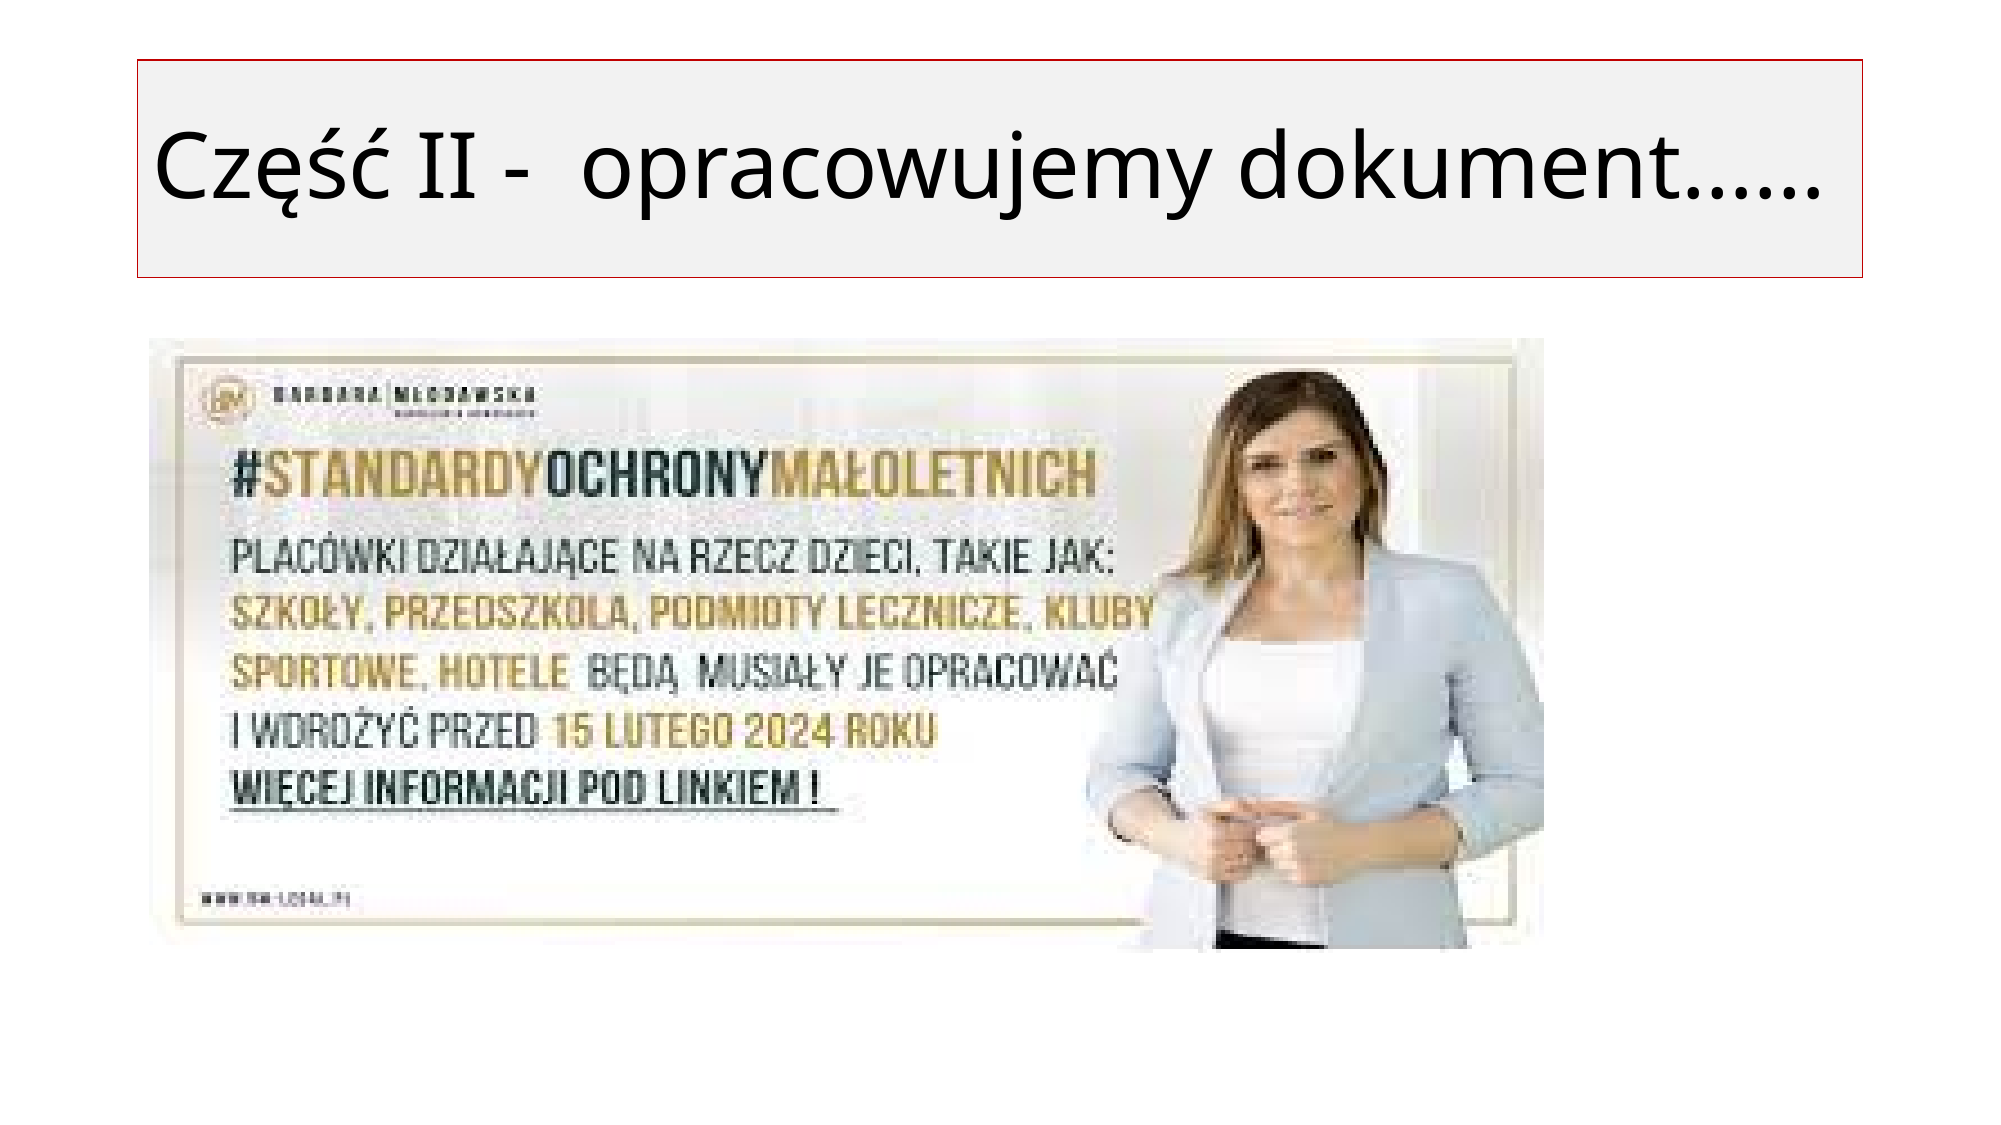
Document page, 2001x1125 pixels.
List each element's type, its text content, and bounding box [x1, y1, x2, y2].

picture [149, 338, 1544, 953]
title Część II - opracowujemy dokument…… [137, 59, 1863, 278]
